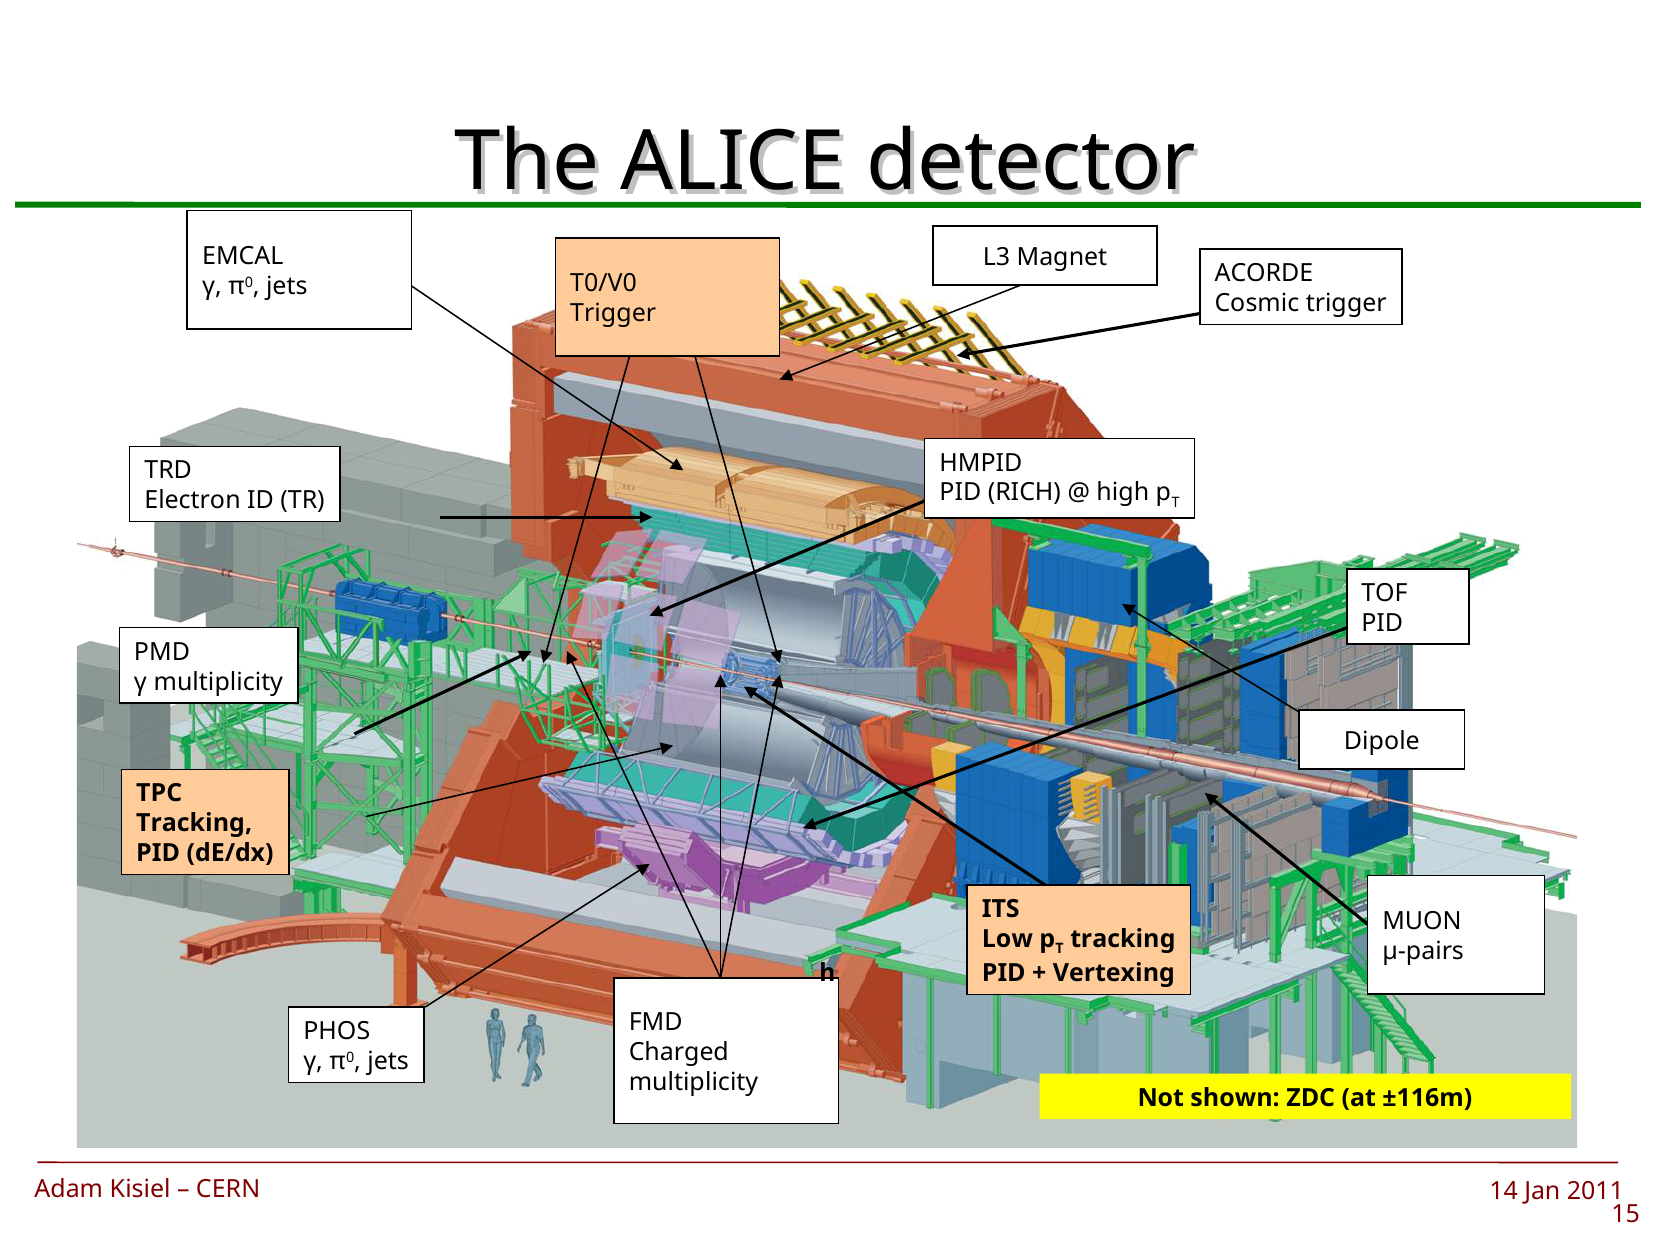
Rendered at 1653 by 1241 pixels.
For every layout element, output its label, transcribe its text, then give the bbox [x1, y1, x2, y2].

text_box PHOS γ, π0, jets [288, 1007, 424, 1083]
picture [76, 214, 1578, 1148]
text_box PMD γ multiplicity [119, 627, 299, 703]
text_box T0/V0 Trigger [555, 237, 780, 357]
text_box MUON μ-pairs [1367, 875, 1545, 994]
text_box TOF PID [1346, 568, 1469, 645]
text_box Not shown: ZDC (at ±116m) [1039, 1073, 1572, 1120]
text_box ACORDE Cosmic trigger [1199, 249, 1403, 325]
text_box TRD Electron ID (TR) [129, 446, 341, 522]
text_box ITS Low pT tracking PID + Vertexing [967, 885, 1191, 995]
title The ALICE detector [119, 60, 1531, 214]
text_box TPC Tracking, PID (dE/dx) [121, 769, 289, 875]
text_box FMD Charged multiplicity [613, 977, 839, 1124]
text_box EMCAL γ, π0, jets [187, 210, 412, 329]
text_box HMPID PID (RICH) @ high pT [924, 438, 1195, 518]
text_box Dipole [1299, 710, 1465, 770]
text_box L3 Magnet [932, 225, 1158, 285]
text_box h [805, 948, 850, 995]
